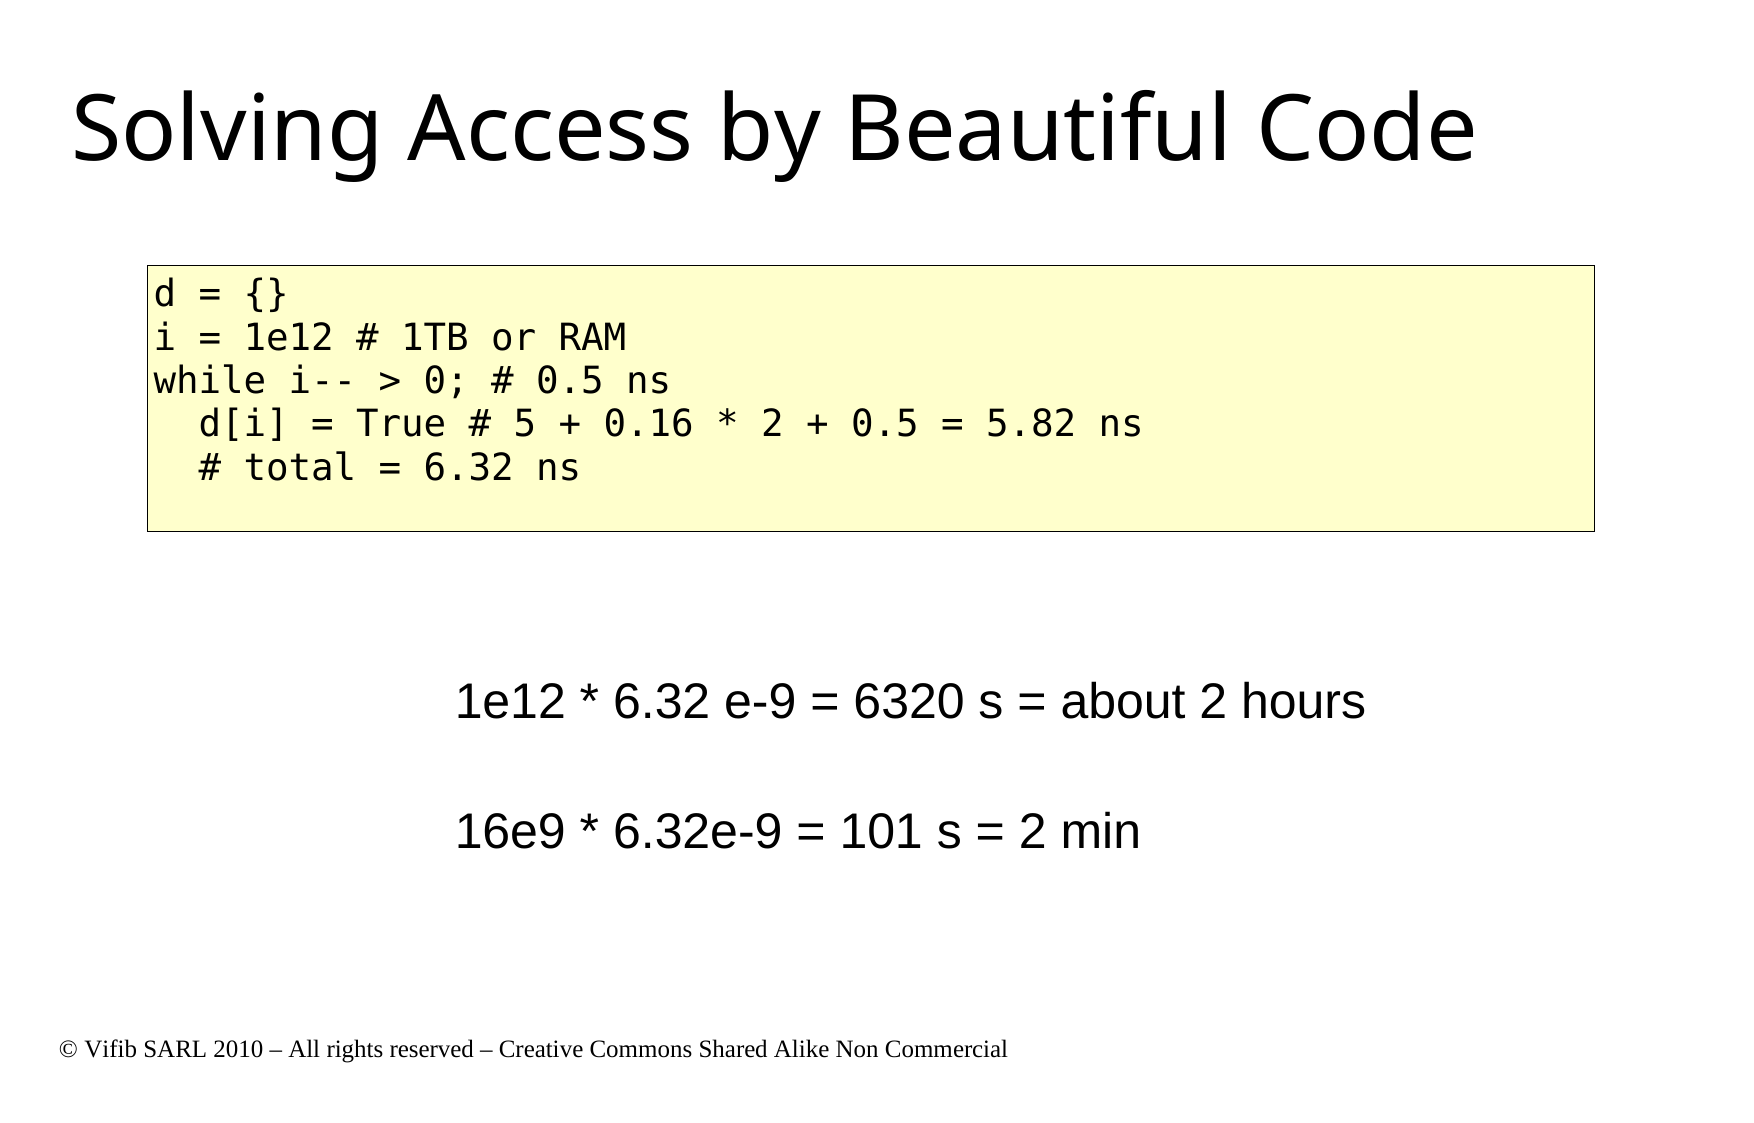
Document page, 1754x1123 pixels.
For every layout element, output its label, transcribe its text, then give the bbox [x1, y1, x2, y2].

text_box 1e12 * 6.32 e-9 = 6320 s = about 2 hours [454, 673, 1382, 730]
title Solving Access by Beautiful Code [71, 63, 1707, 187]
text_box 16e9 * 6.32e-9 = 101 s = 2 min [454, 803, 1143, 860]
text_box d = {} i = 1e12 # 1TB or RAM while i-- > 0; # 0.5 ns d[i] = True # 5 + 0.16 * 2 + 0.5 = 5.82 ns # total = 6.32 ns [147, 265, 1595, 532]
